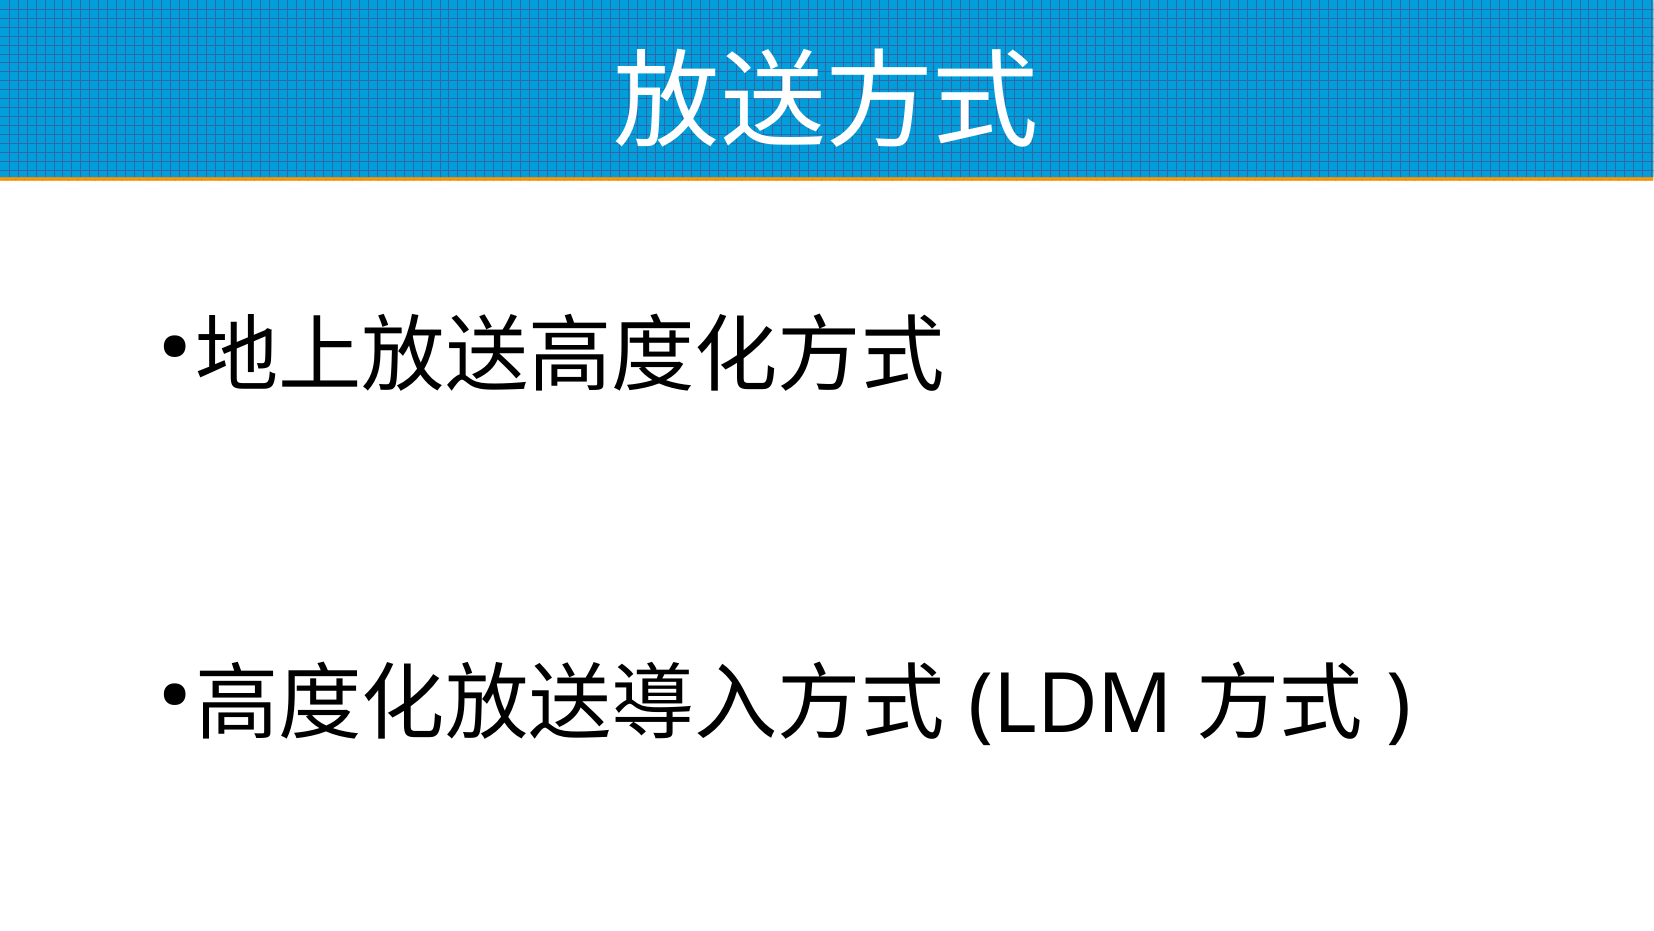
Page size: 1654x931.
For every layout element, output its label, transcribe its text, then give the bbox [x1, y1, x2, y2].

text_box 地上放送高度化方式 高度化放送導入方式(LDM方式) [154, 350, 1502, 696]
title 放送方式 [82, 14, 1571, 171]
